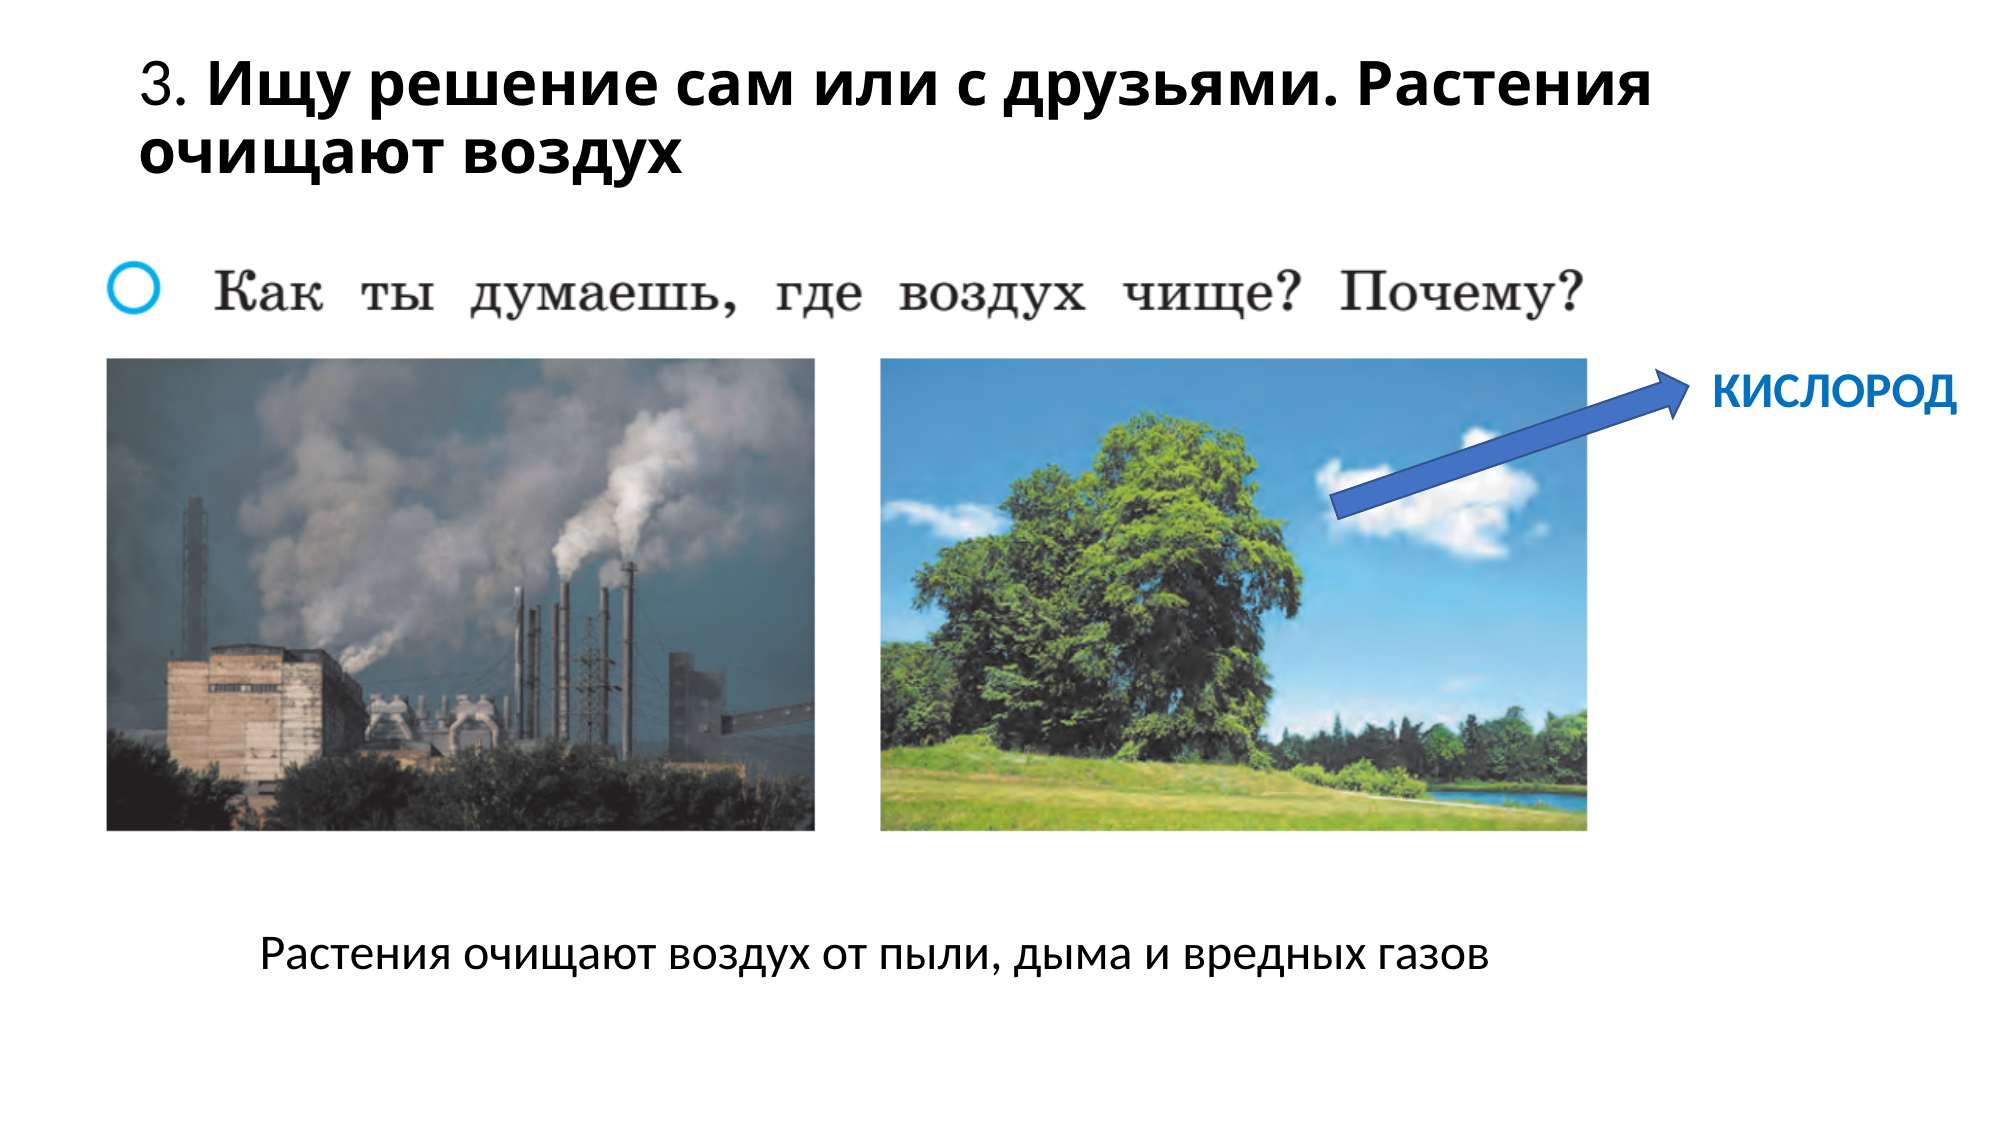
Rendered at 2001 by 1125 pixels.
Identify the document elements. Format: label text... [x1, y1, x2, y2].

text_box Растения очищают воздух от пыли, дыма и вредных газов [244, 911, 1506, 987]
picture [35, 235, 1664, 861]
title 3. Ищу решение сам или с друзьями. Растения очищают воздух [123, 38, 1849, 195]
text_box КИСЛОРОД [1698, 349, 1973, 425]
text_box [1330, 370, 1689, 519]
